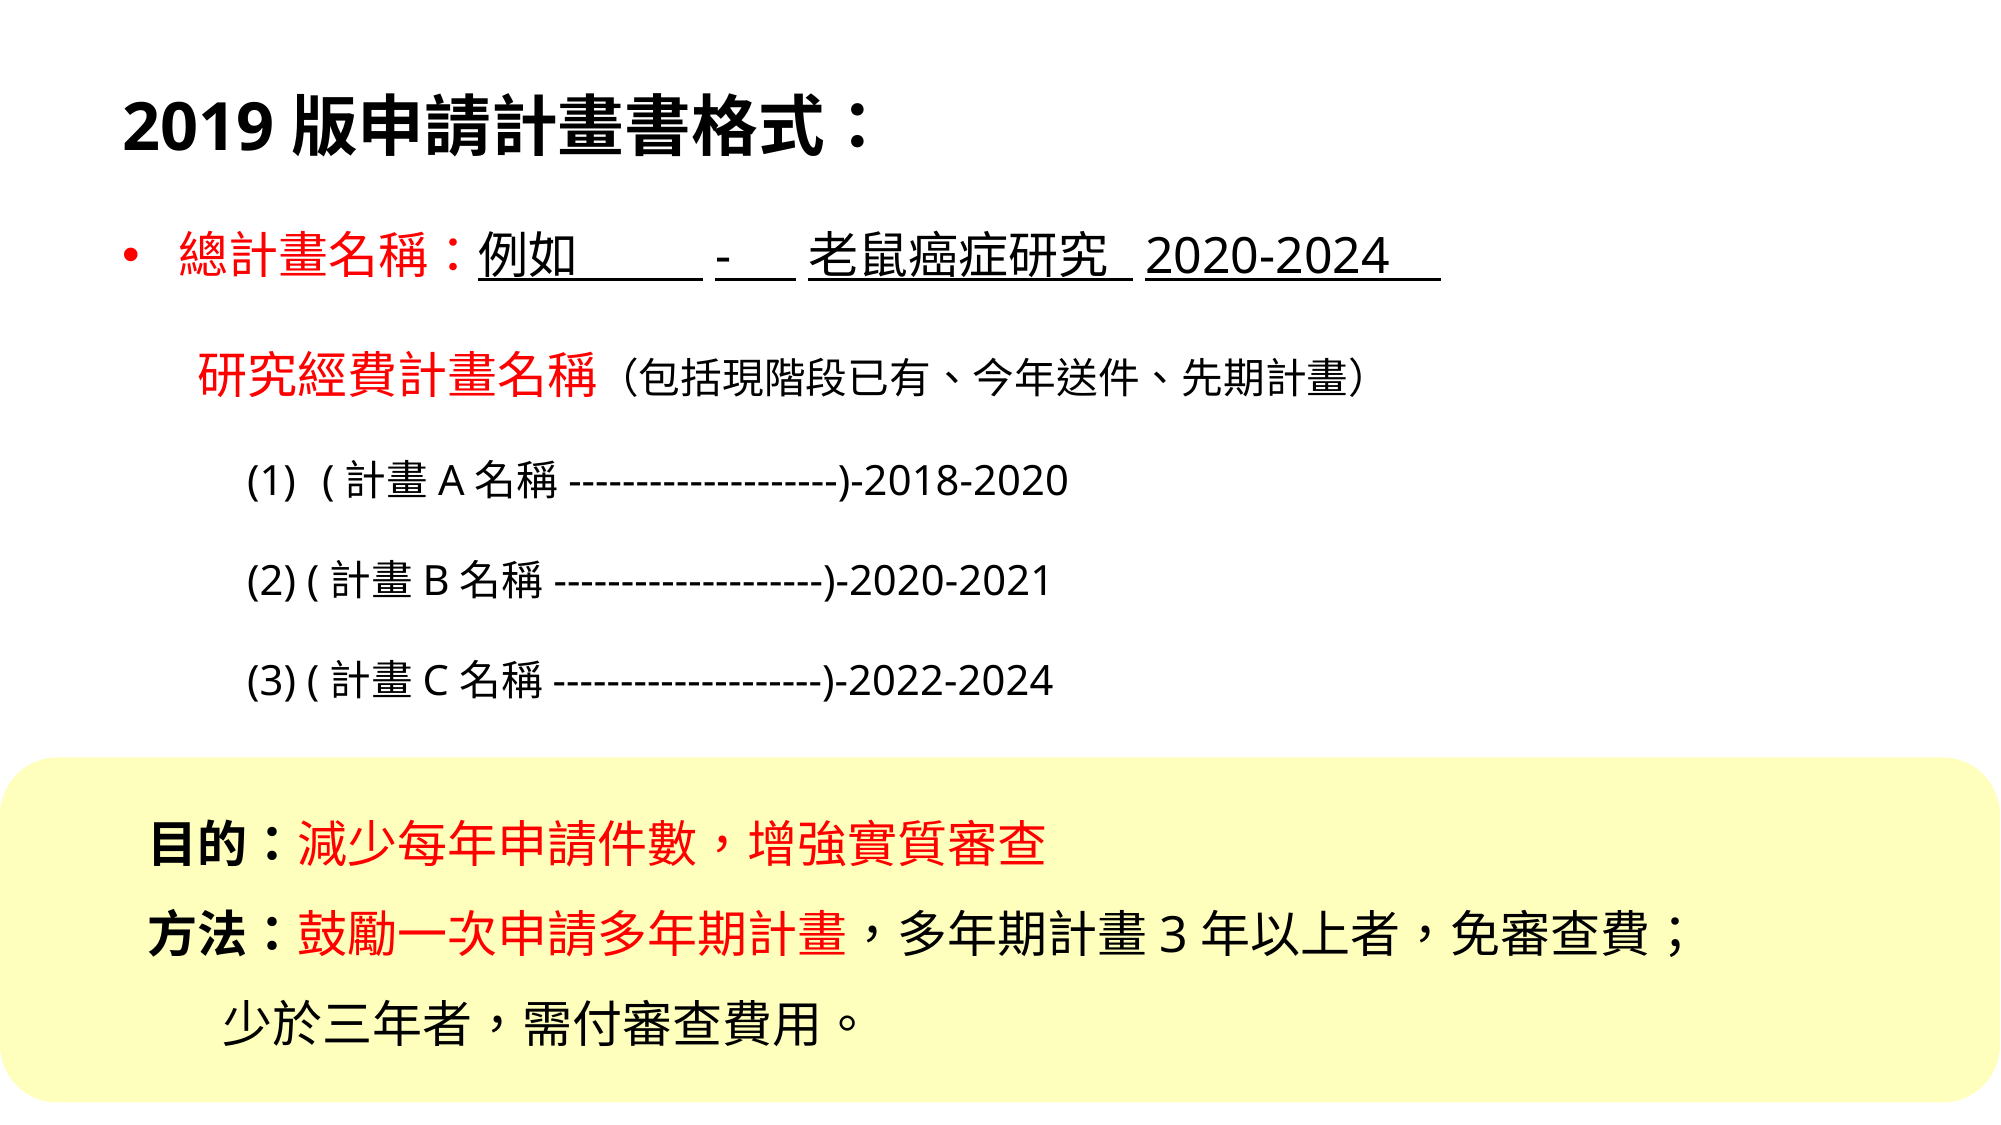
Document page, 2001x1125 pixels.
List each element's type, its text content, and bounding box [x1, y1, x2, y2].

text_box 目的：減少每年申請件數，增強實質審查 方法：鼓勵一次申請多年期計畫，多年期計畫3年以上者，免審查費； 少於三年者，需付審查費用。 [132, 775, 1829, 1061]
text_box [0, 757, 2000, 1103]
text_box 2019版申請計畫書格式： 總計畫名稱：例如 - 老鼠癌症研究 2020-2024 研究經費計畫名稱（包括現階段已有、今年送件、先期計畫） (計畫A名稱--------------------)-2018-2020 (2) (計畫B名稱--------------------)-2020-2021 (3) (計畫C名稱--------------------)-2022-2024 [107, 36, 1725, 712]
